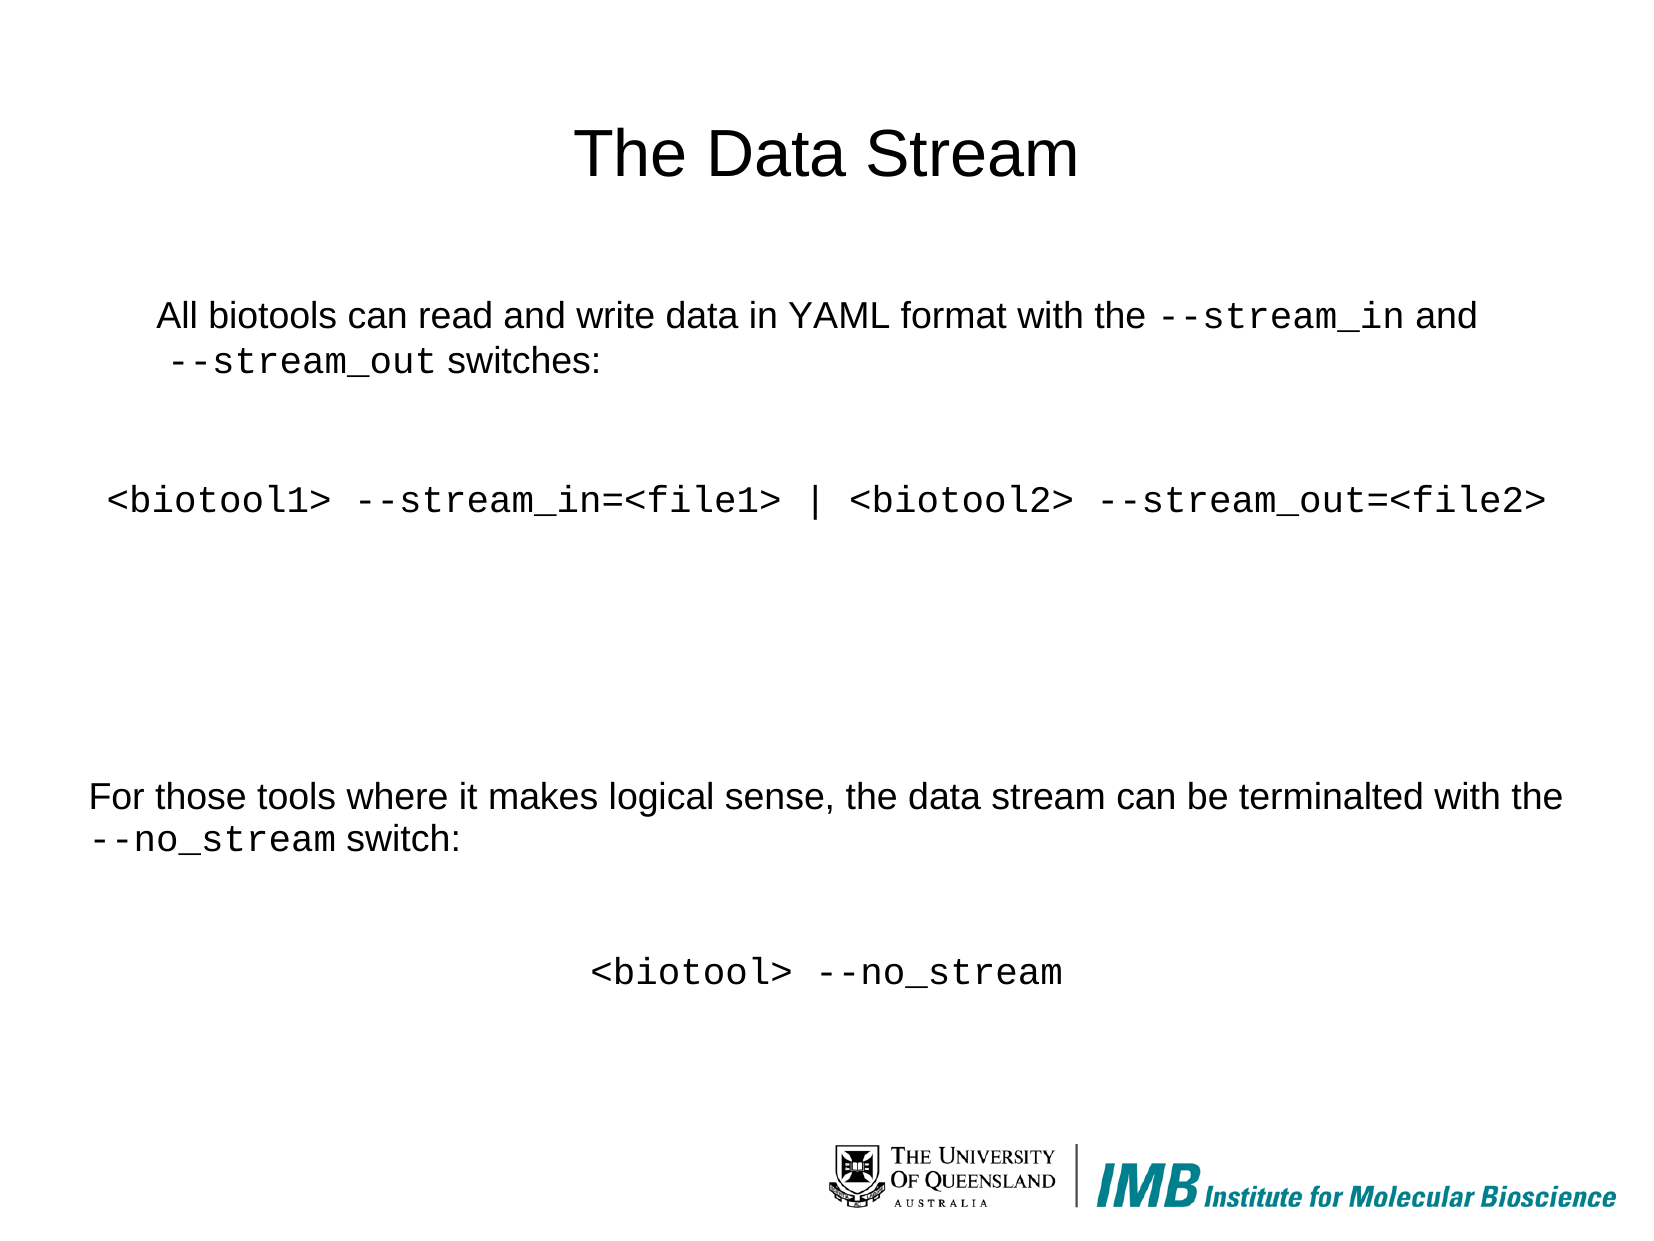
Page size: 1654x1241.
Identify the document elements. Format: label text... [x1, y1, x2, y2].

title The Data Stream [82, 49, 1571, 257]
text_box All biotools can read and write data in YAML format with the --stream_in and --stream_out switches: [156, 236, 1498, 443]
picture [826, 1142, 1618, 1211]
text_box For those tools where it makes logical sense, the data stream can be terminalted with the --no_stream switch: [73, 767, 1580, 871]
text_box <biotool> --no_stream [575, 946, 1078, 1004]
text_box <biotool1> --stream_in=<file1> | <biotool2> --stream_out=<file2> [91, 473, 1562, 532]
